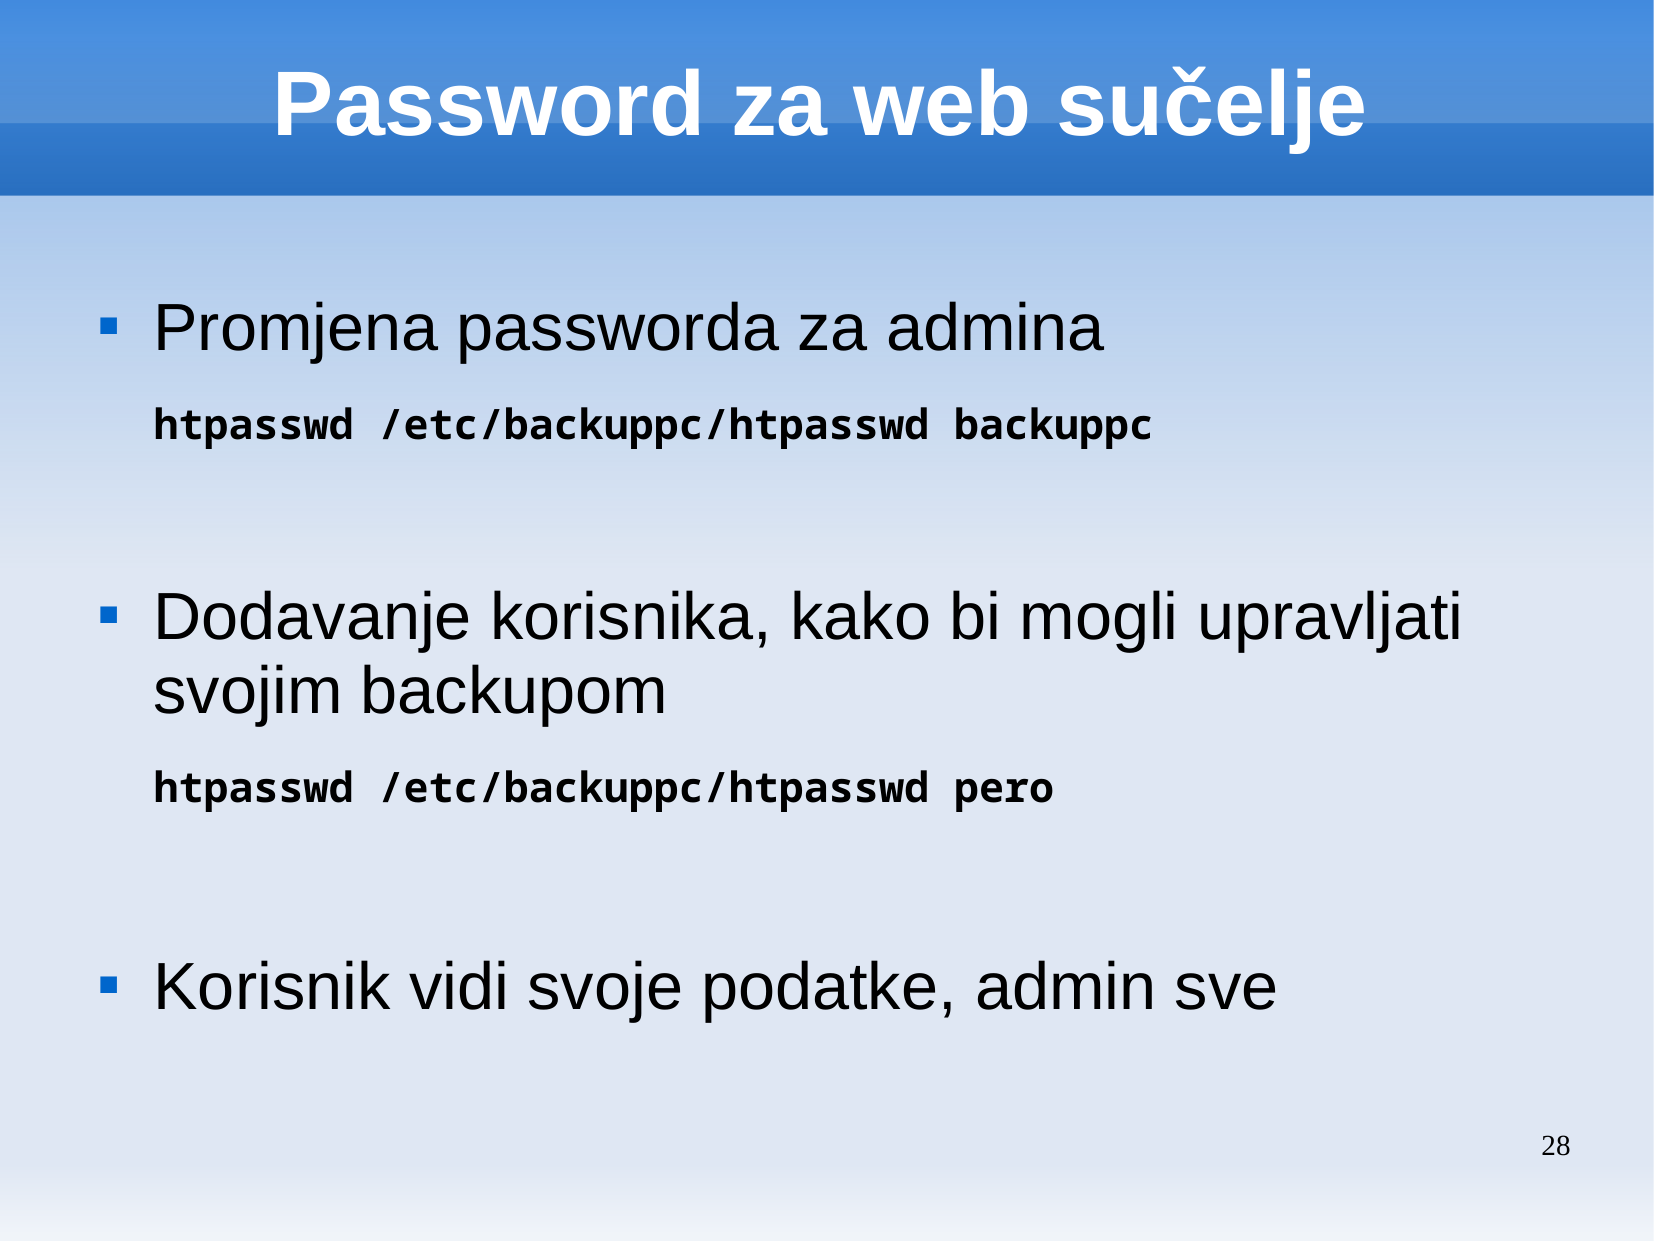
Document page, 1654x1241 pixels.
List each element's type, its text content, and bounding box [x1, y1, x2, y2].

list Promjena passworda za admina htpasswd /etc/backuppc/htpasswd backuppc Dodavanje korisnika, kako bi mogli upravljati svojim backupom htpasswd /etc/backuppc/htpasswd pero Korisnik vidi svoje podatke, admin sve [82, 290, 1571, 1094]
picture [0, 0, 1654, 1241]
title Password za web sučelje [76, 7, 1565, 200]
